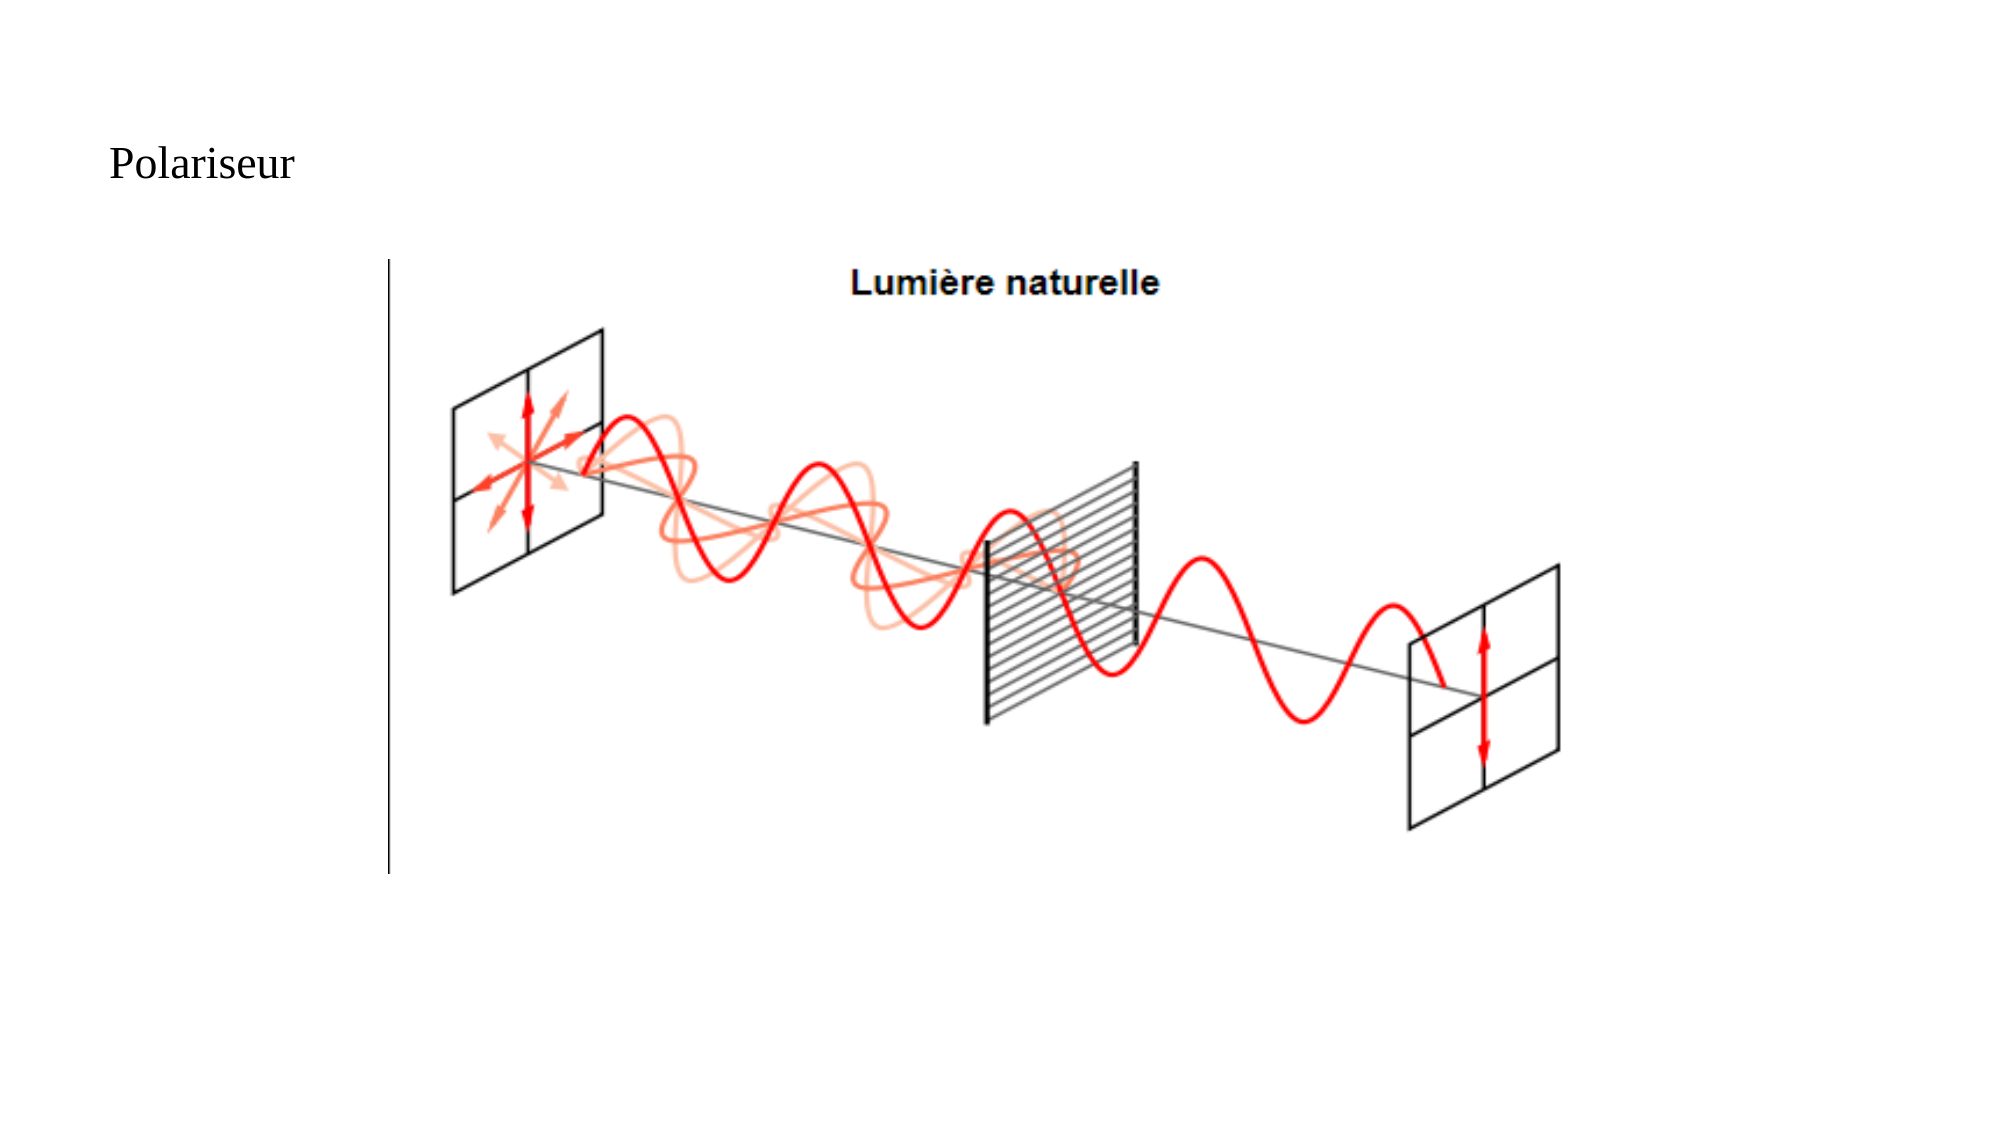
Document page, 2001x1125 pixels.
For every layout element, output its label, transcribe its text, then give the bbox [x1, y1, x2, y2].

text_box Polariseur [94, 129, 438, 247]
picture [388, 259, 1612, 875]
